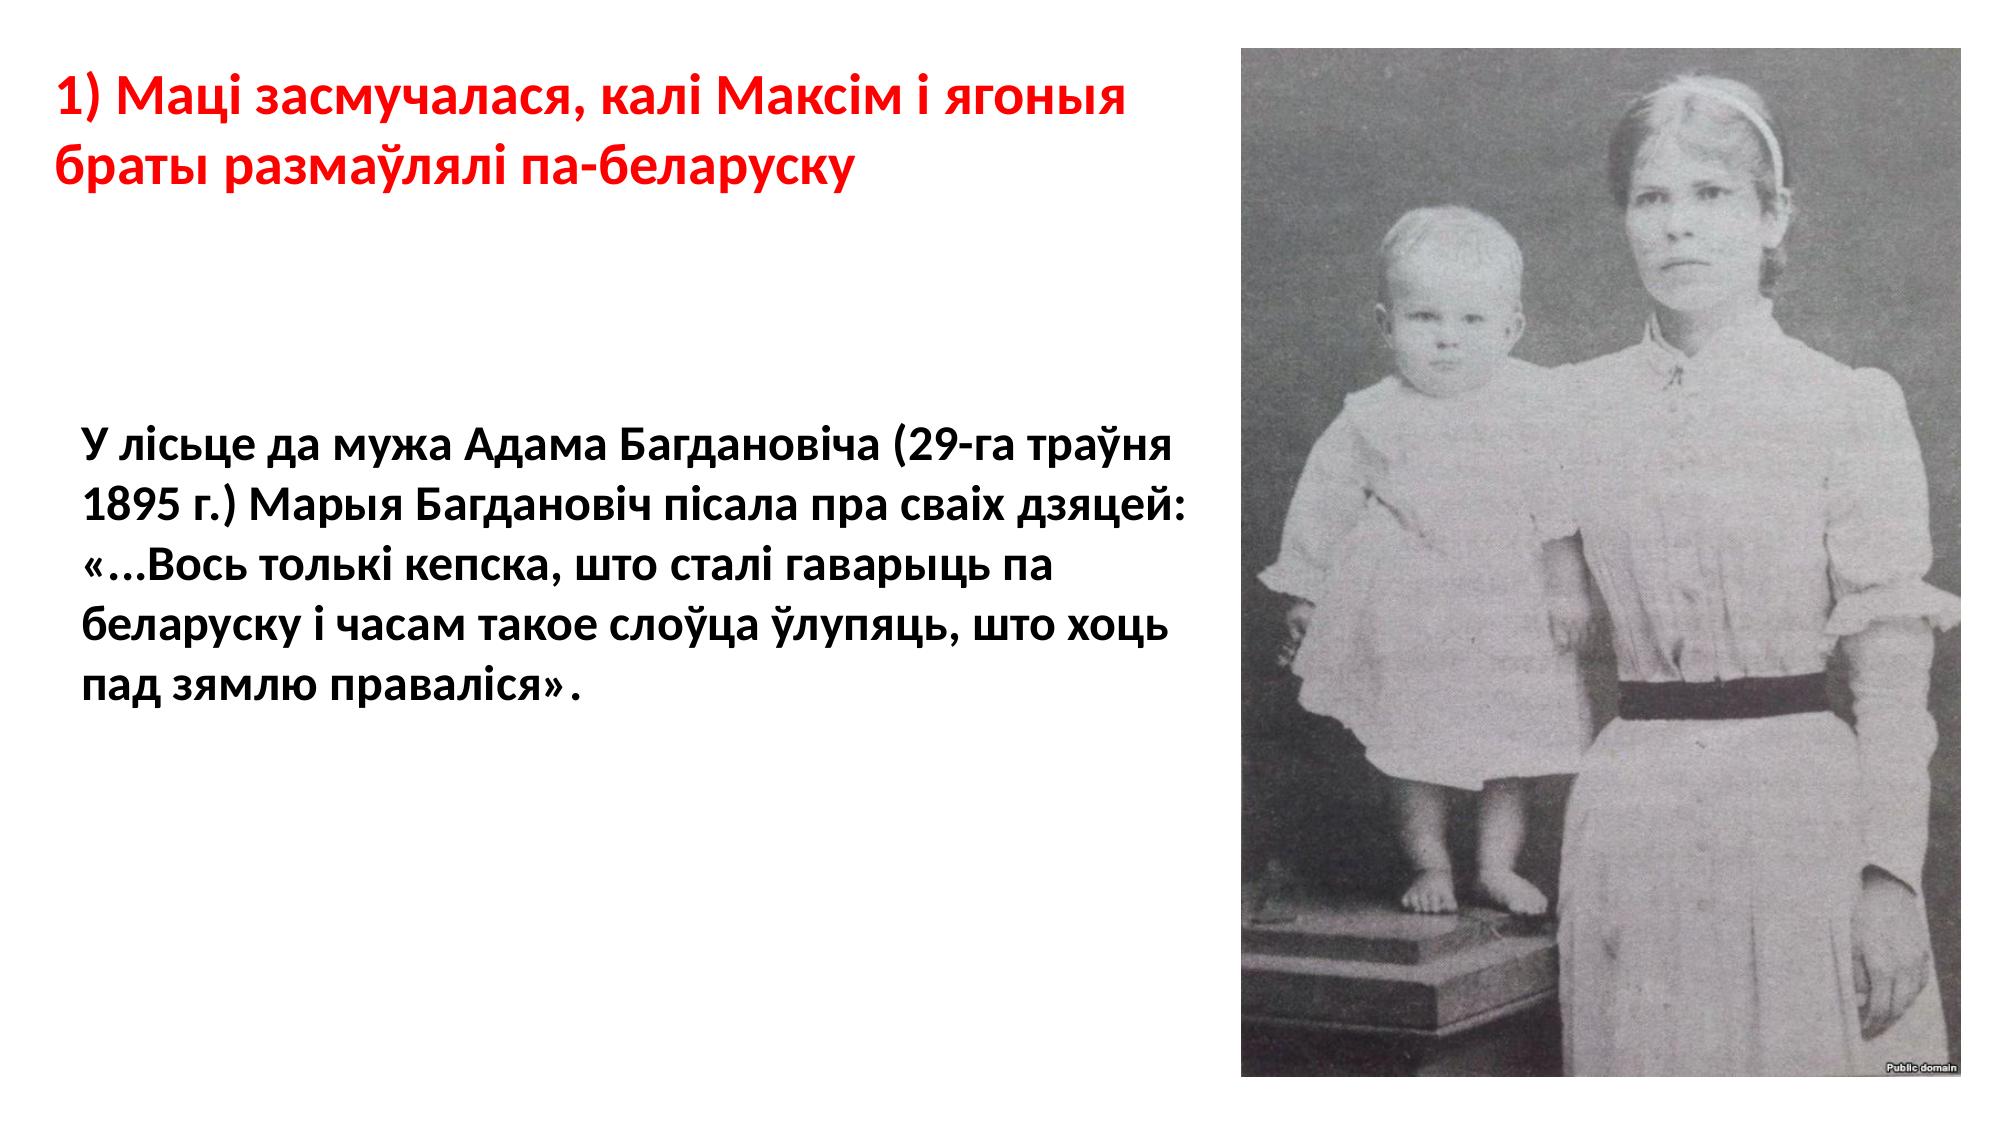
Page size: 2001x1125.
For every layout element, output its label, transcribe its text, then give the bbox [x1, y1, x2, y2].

picture [1241, 48, 1961, 1077]
text_box 1) Маці засмучалася, калі Максім і ягоныя браты размаўлялі па-беларуску [40, 49, 1242, 204]
text_box У лісьце да мужа Адама Багдановіча (29-га траўня 1895 г.) Марыя Багдановіч пісала пра сваіх дзяцей: «...Вось толькі кепска, што сталі гаварыць па беларуску і часам такое слоўца ўлупяць, што хоць пад зямлю праваліся». [66, 403, 1216, 719]
